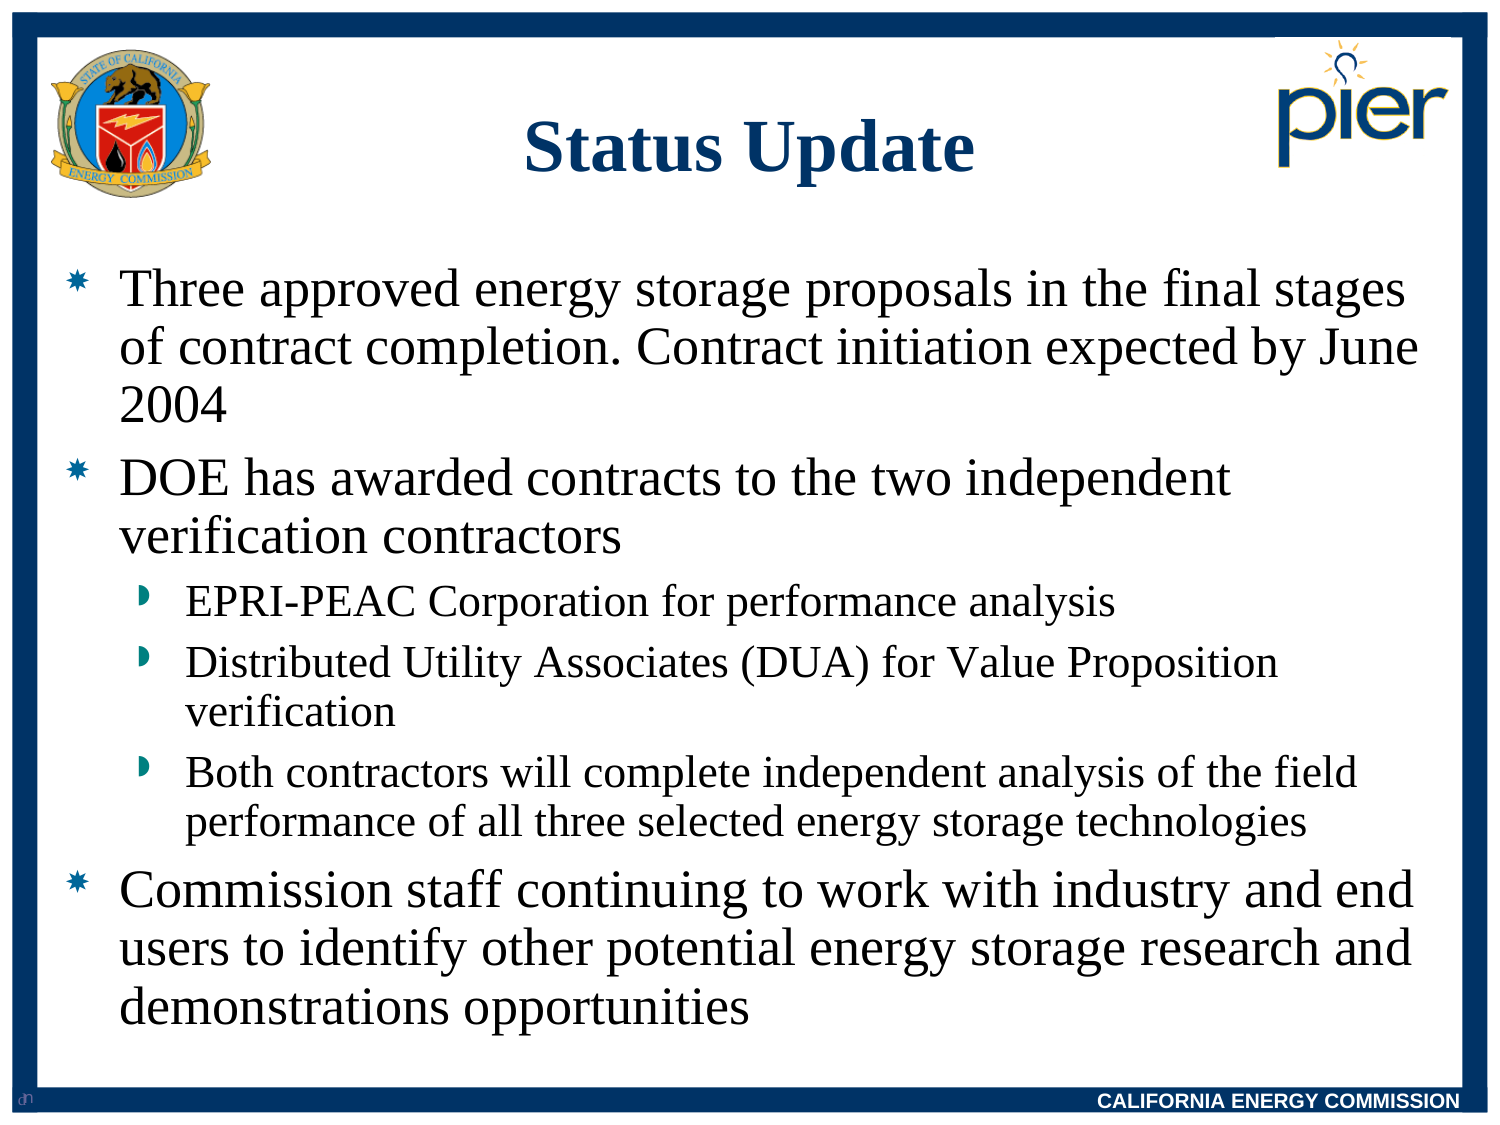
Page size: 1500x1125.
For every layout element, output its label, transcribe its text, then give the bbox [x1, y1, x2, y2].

list Three approved energy storage proposals in the final stages of contract completion. Contract initiation expected by June 2004 DOE has awarded contracts to the two independent verification contractors EPRI-PEAC Corporation for performance analysis Distributed Utility Associates (DUA) for Value Proposition verification Both contractors will complete independent analysis of the field performance of all three selected energy storage technologies Commission staff continuing to work with industry and end users to identify other potential energy storage research and demonstrations opportunities [48, 251, 1452, 1077]
title Status Update [112, 48, 1388, 236]
picture [50, 49, 112, 198]
picture [1275, 37, 1451, 171]
